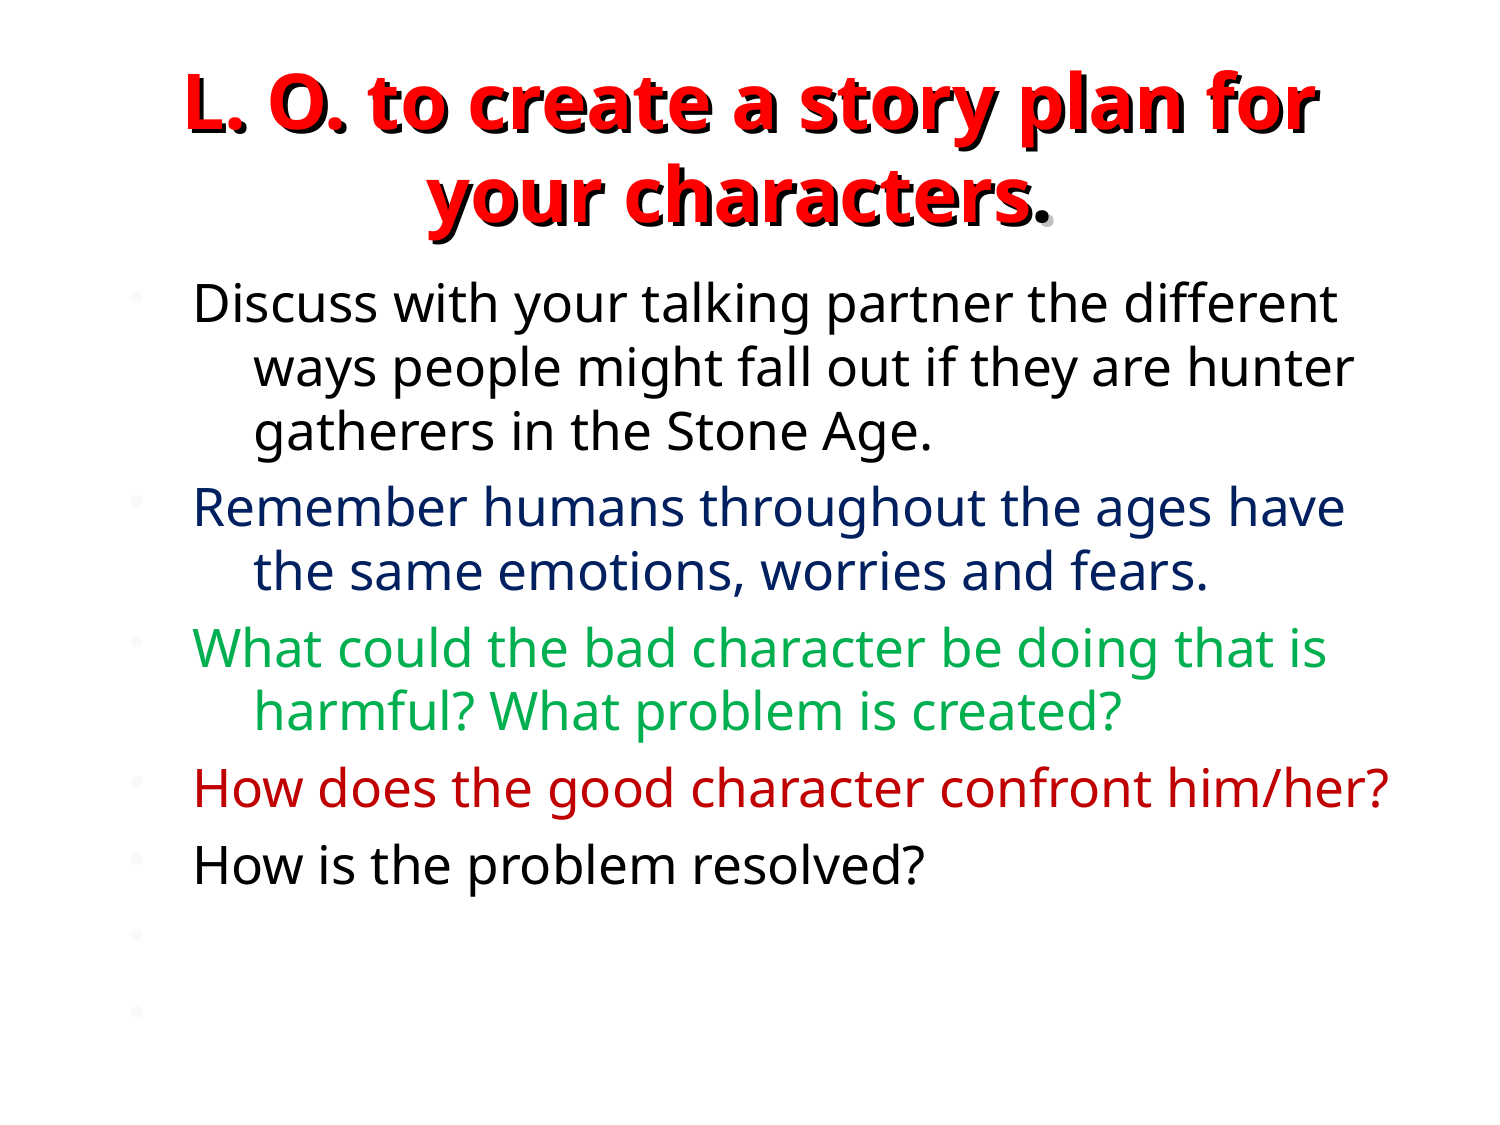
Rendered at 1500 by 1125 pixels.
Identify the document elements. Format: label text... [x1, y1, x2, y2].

list Discuss with your talking partner the different ways people might fall out if they are hunter gatherers in the Stone Age. Remember humans throughout the ages have the same emotions, worries and fears. What could the bad character be doing that is harmful? What problem is created? How does the good character confront him/her? How is the problem resolved? [75, 262, 1426, 1036]
title L. O. to create a story plan for your characters. [75, 45, 1426, 233]
